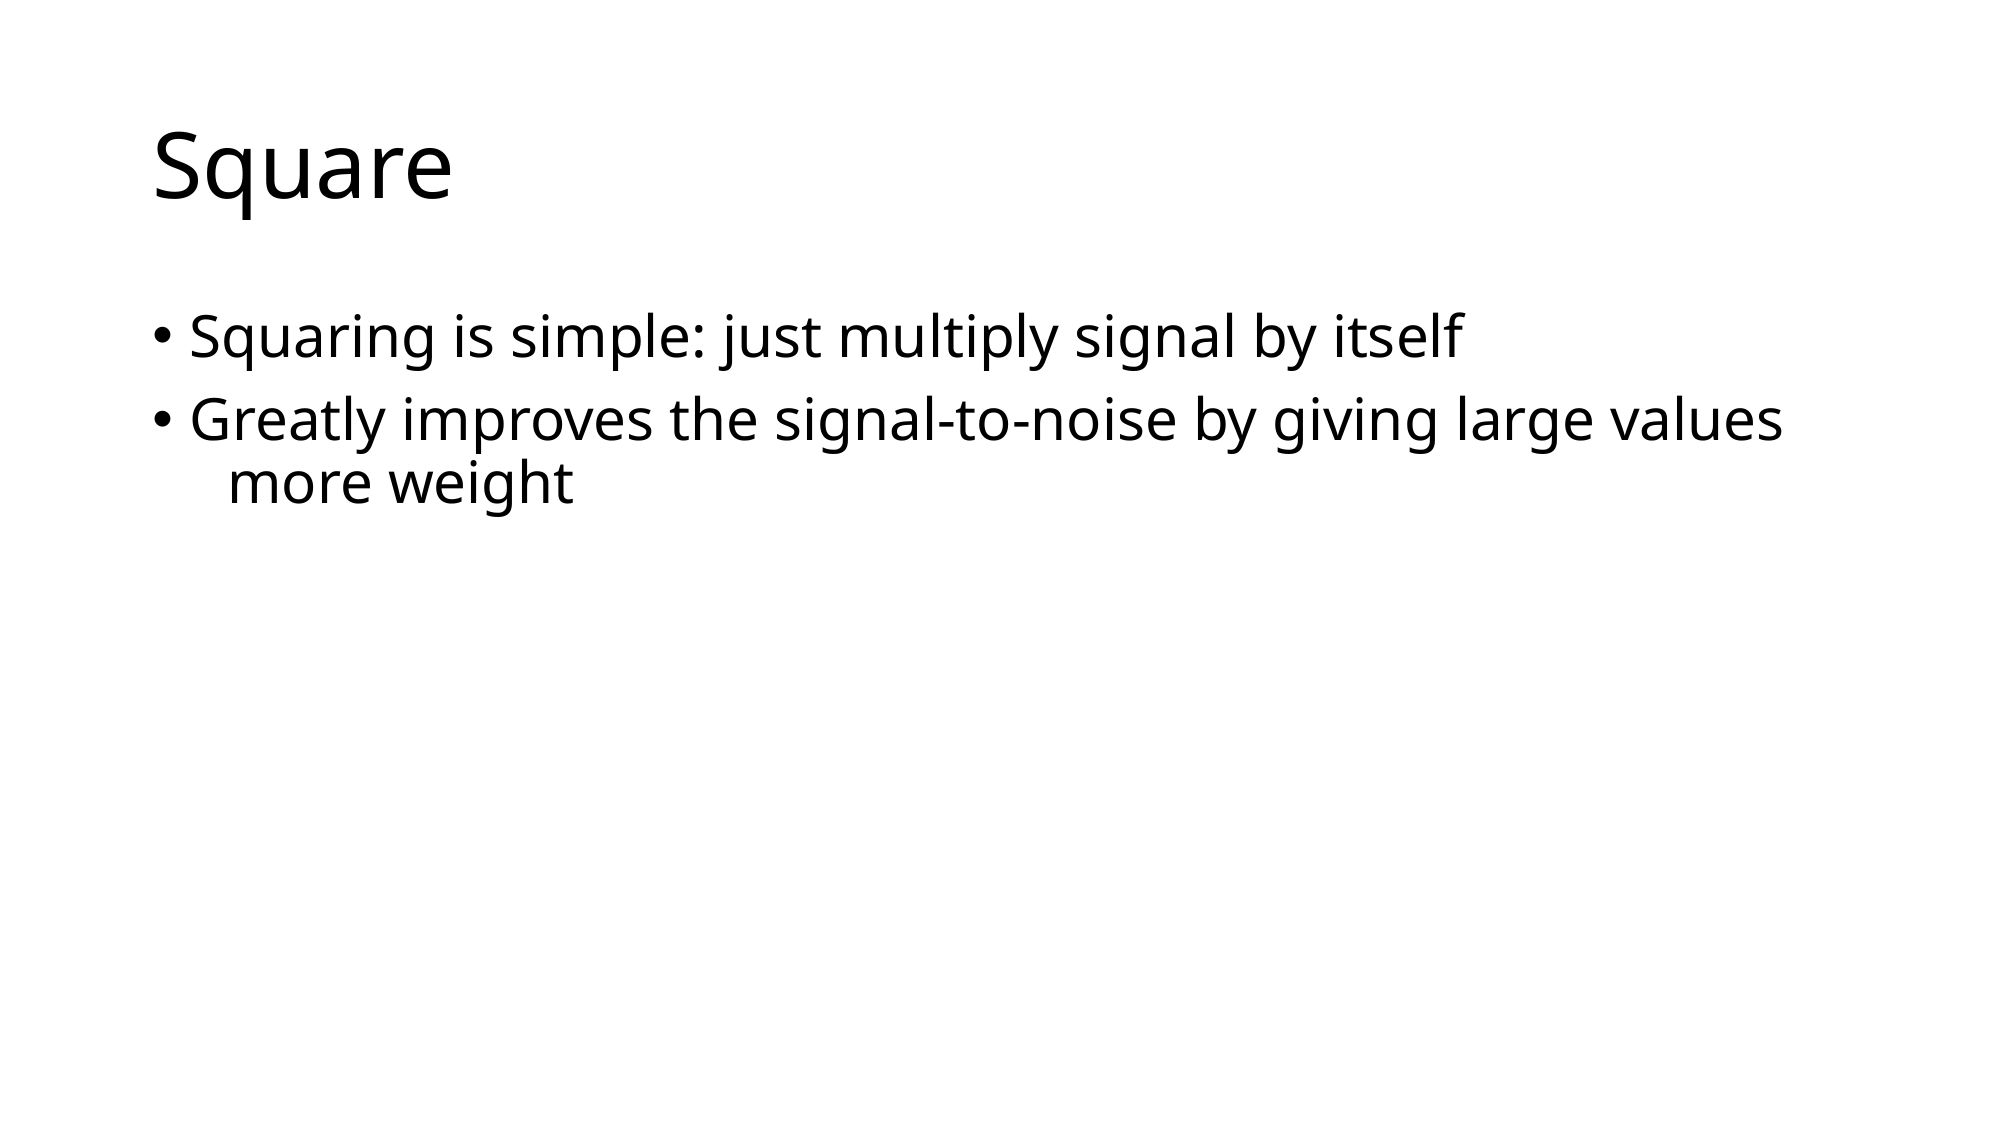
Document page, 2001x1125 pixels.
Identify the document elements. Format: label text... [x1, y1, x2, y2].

list Squaring is simple: just multiply signal by itself Greatly improves the signal-to-noise by giving large values more weight [137, 299, 1863, 1014]
title Square [137, 59, 1863, 278]
